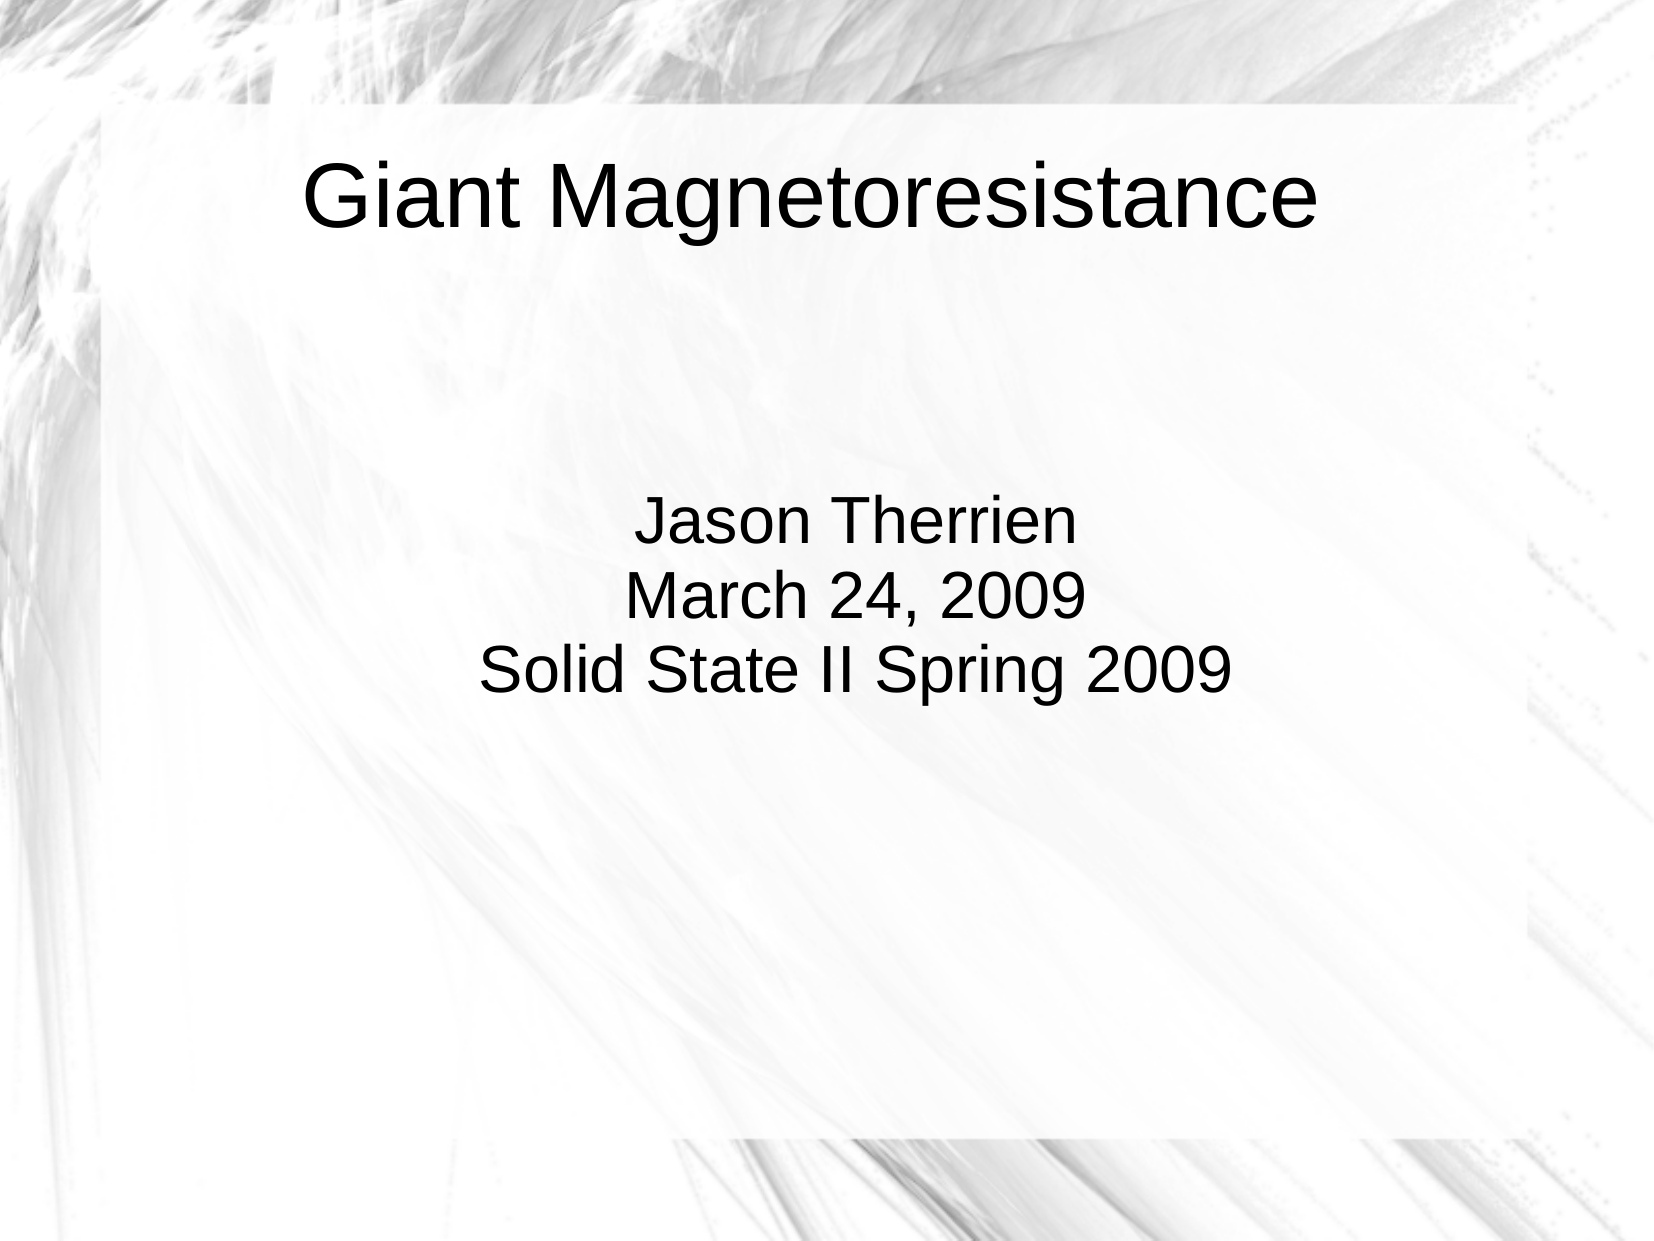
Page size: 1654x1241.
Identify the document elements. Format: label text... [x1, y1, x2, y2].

picture [0, 0, 1654, 1241]
title Giant Magnetoresistance [118, 112, 1506, 281]
subtitle Jason Therrien March 24, 2009 Solid State II Spring 2009 [118, 319, 1571, 945]
